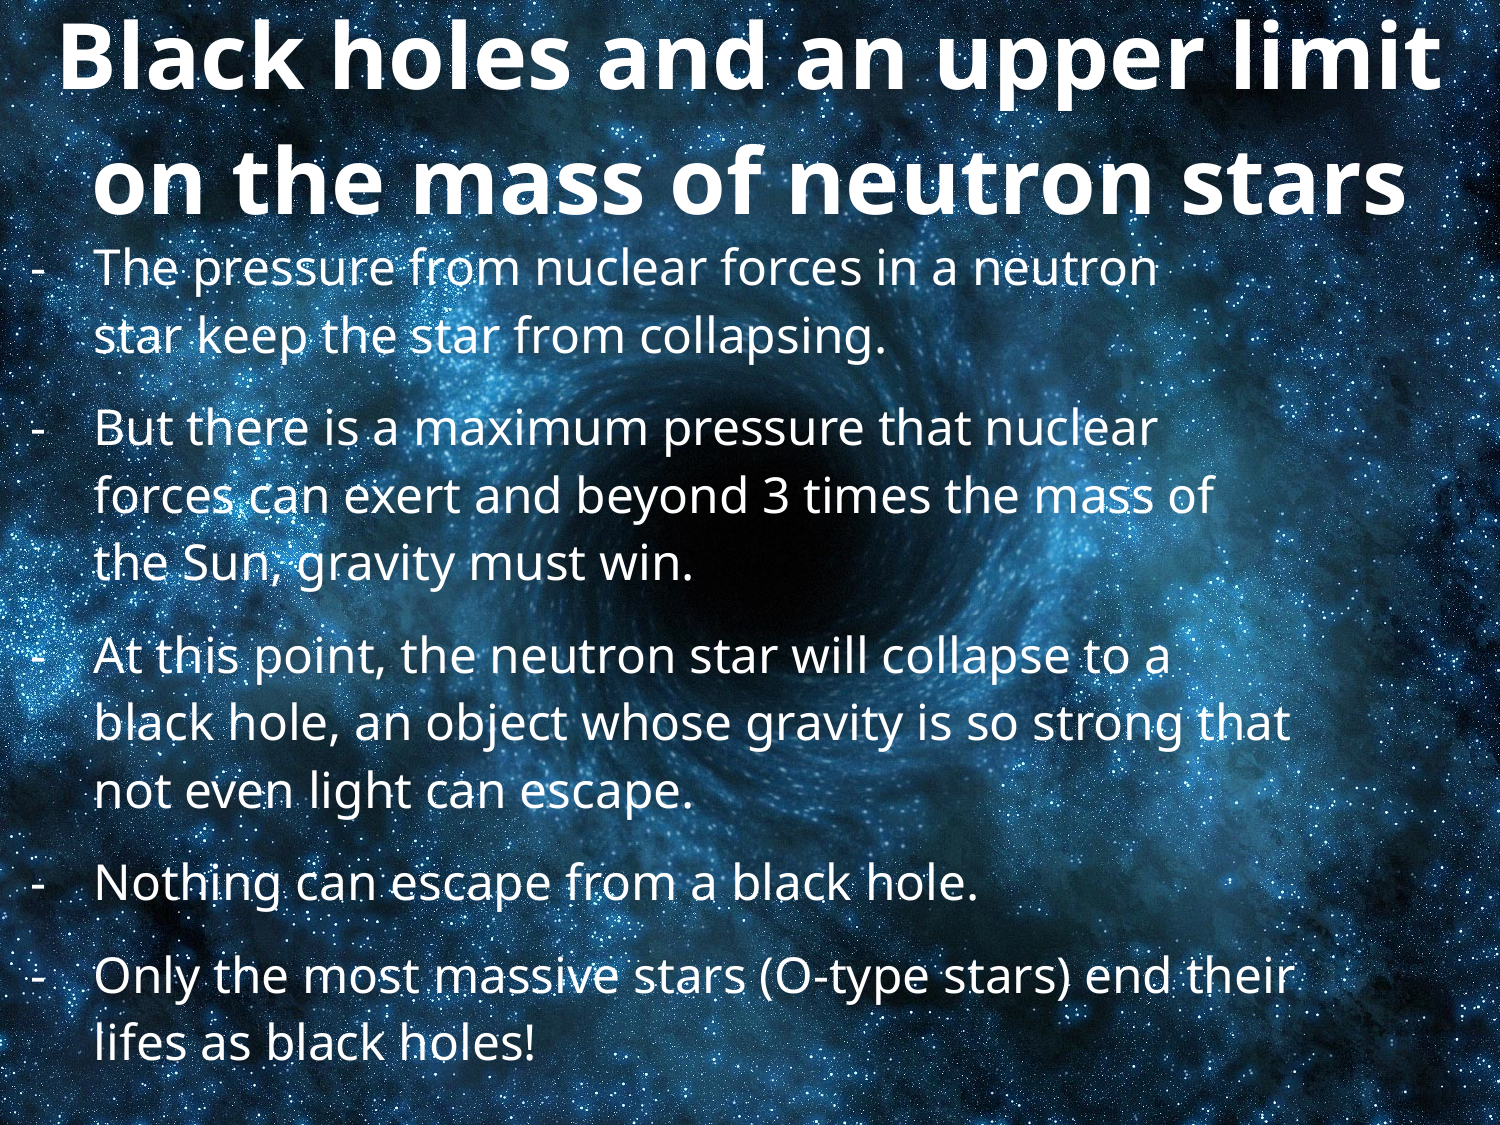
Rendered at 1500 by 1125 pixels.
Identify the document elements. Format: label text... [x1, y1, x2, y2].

list - The pressure from nuclear forces in a neutron star keep the star from collapsing. - But there is a maximum pressure that nuclear forces can exert and beyond 3 times the mass of the Sun, gravity must win. - At this point, the neutron star will collapse to a black hole, an object whose gravity is so strong that not even light can escape. - Nothing can escape from a black hole. - Only the most massive stars (O-type stars) end their lifes as black holes! [30, 232, 1471, 1081]
picture [0, 0, 1500, 1125]
title Black holes and an upper limit on the mass of neutron stars [30, 9, 1471, 224]
